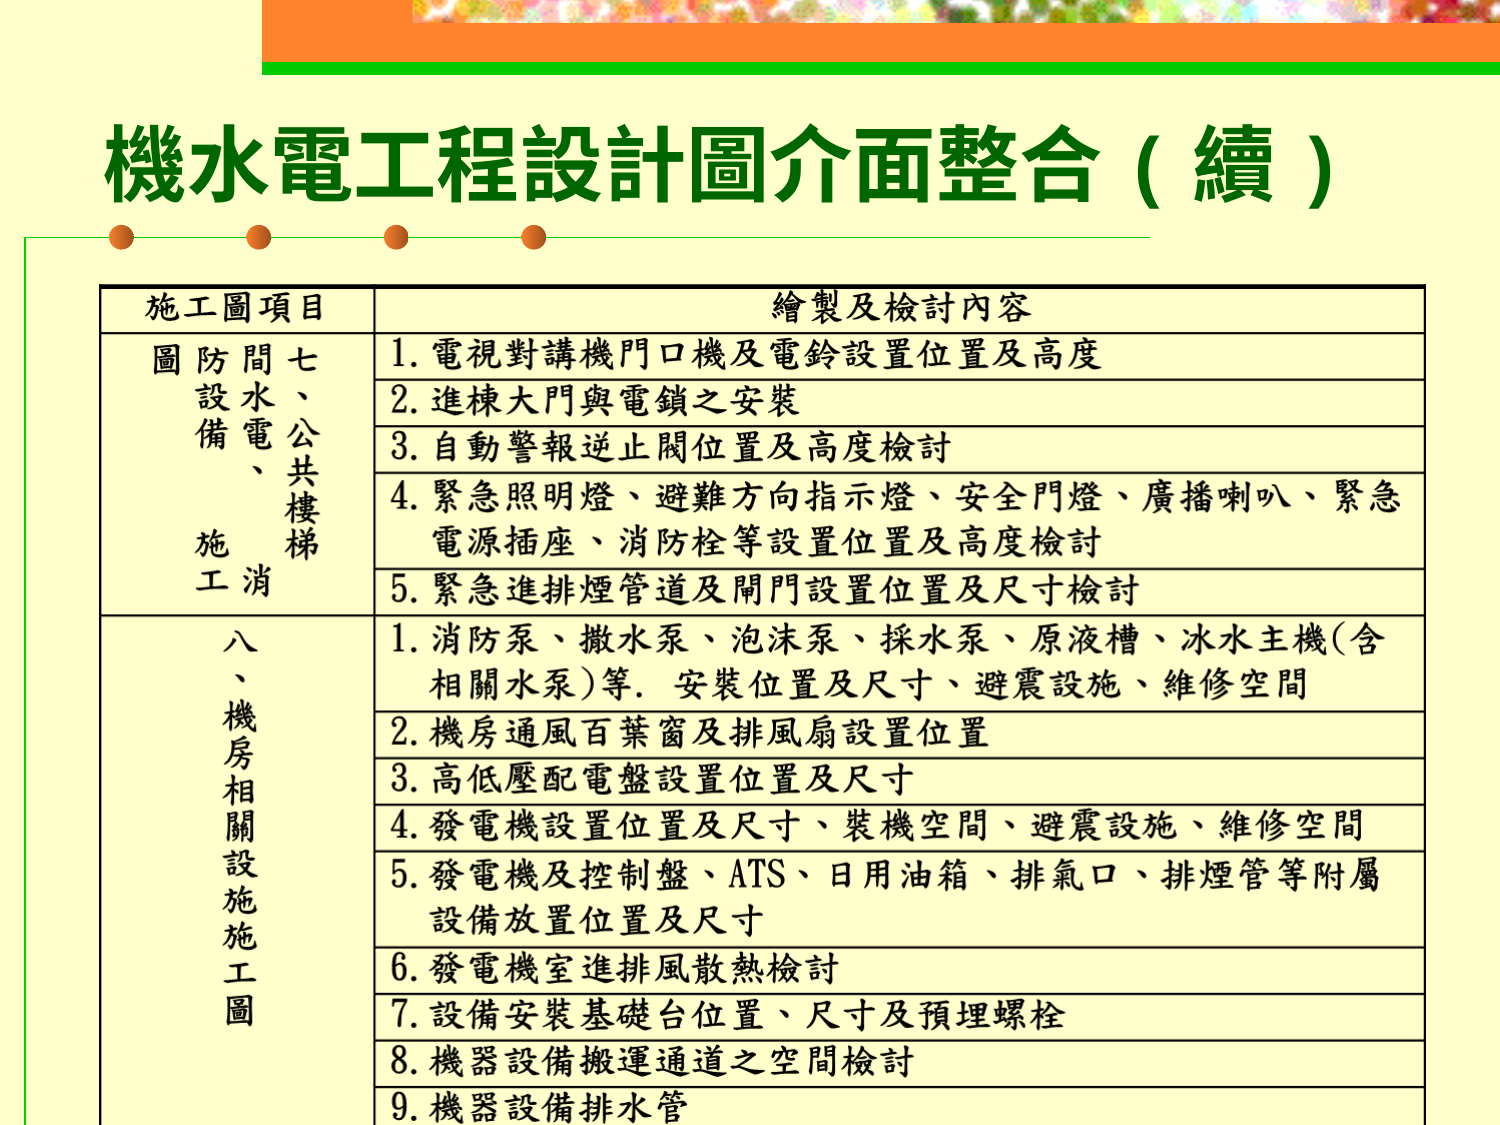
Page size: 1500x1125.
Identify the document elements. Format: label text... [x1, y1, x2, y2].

picture [99, 272, 1426, 1125]
text_box 機水電工程設計圖介面整合(續) [88, 100, 1363, 225]
